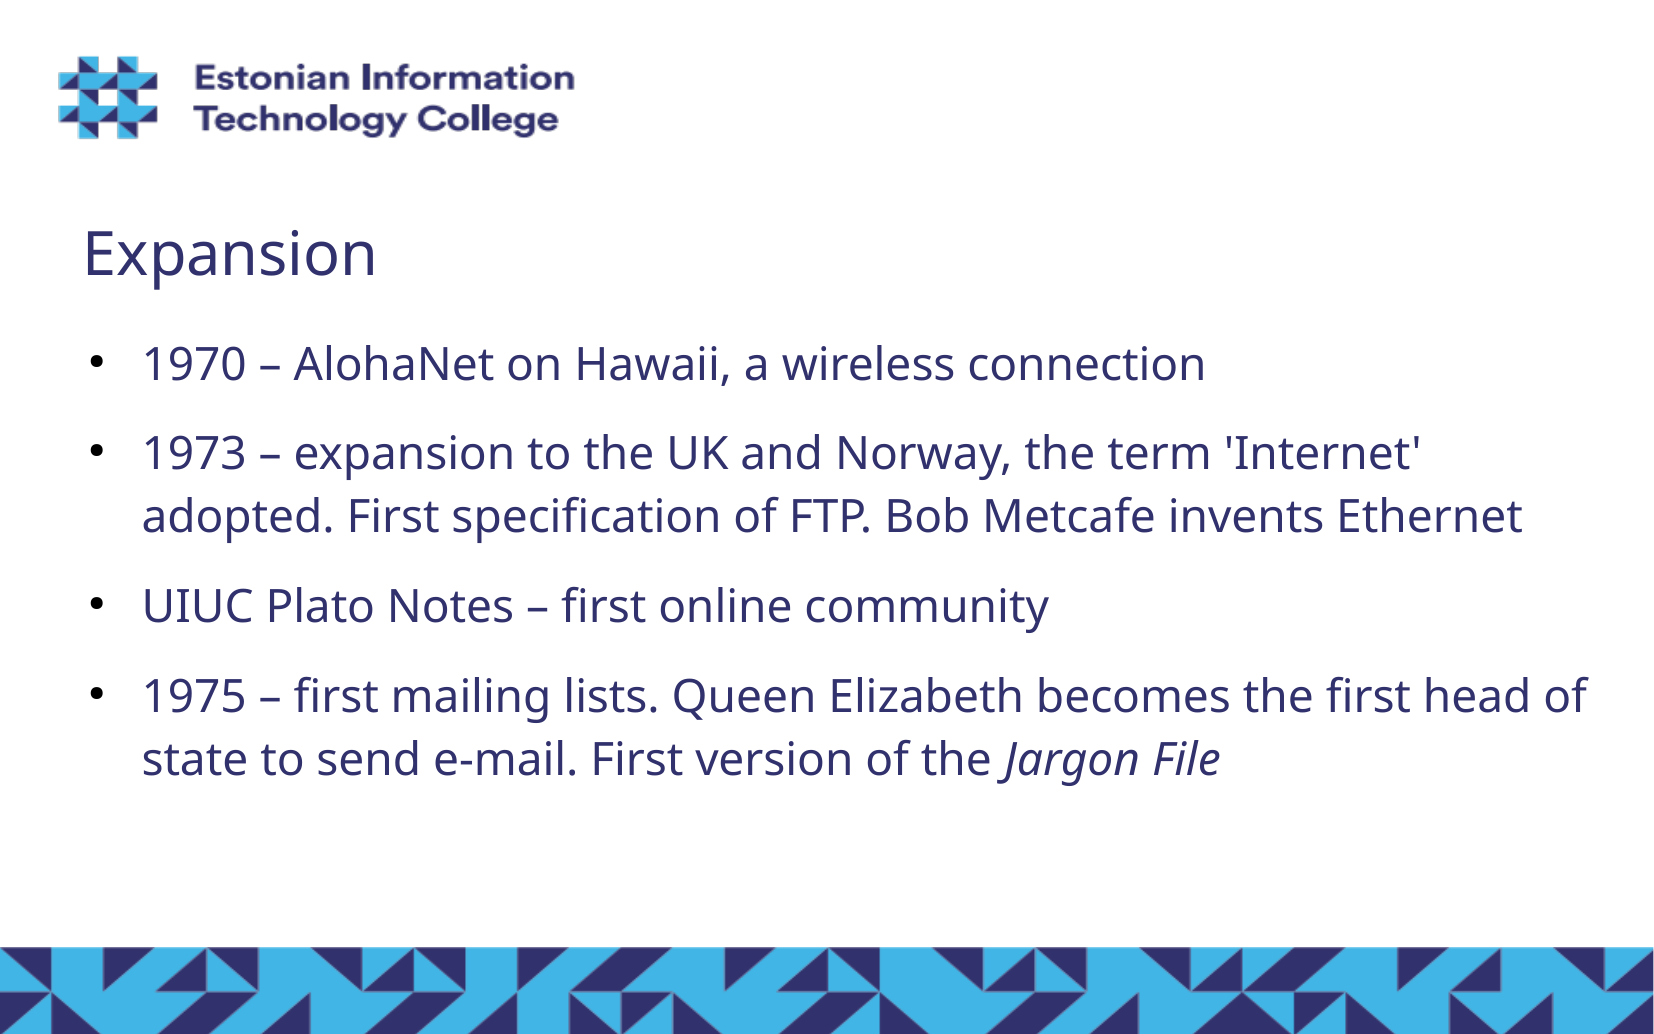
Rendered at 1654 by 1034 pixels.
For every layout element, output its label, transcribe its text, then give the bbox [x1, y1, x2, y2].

title Expansion [82, 165, 1644, 338]
list 1970 – AlohaNet on Hawaii, a wireless connection 1973 – expansion to the UK and Norway, the term 'Internet' adopted. First specification of FTP. Bob Metcafe invents Ethernet UIUC Plato Notes – first online community 1975 – first mailing lists. Queen Elizabeth becomes the first head of state to send e-mail. First version of the Jargon File [70, 330, 1619, 922]
